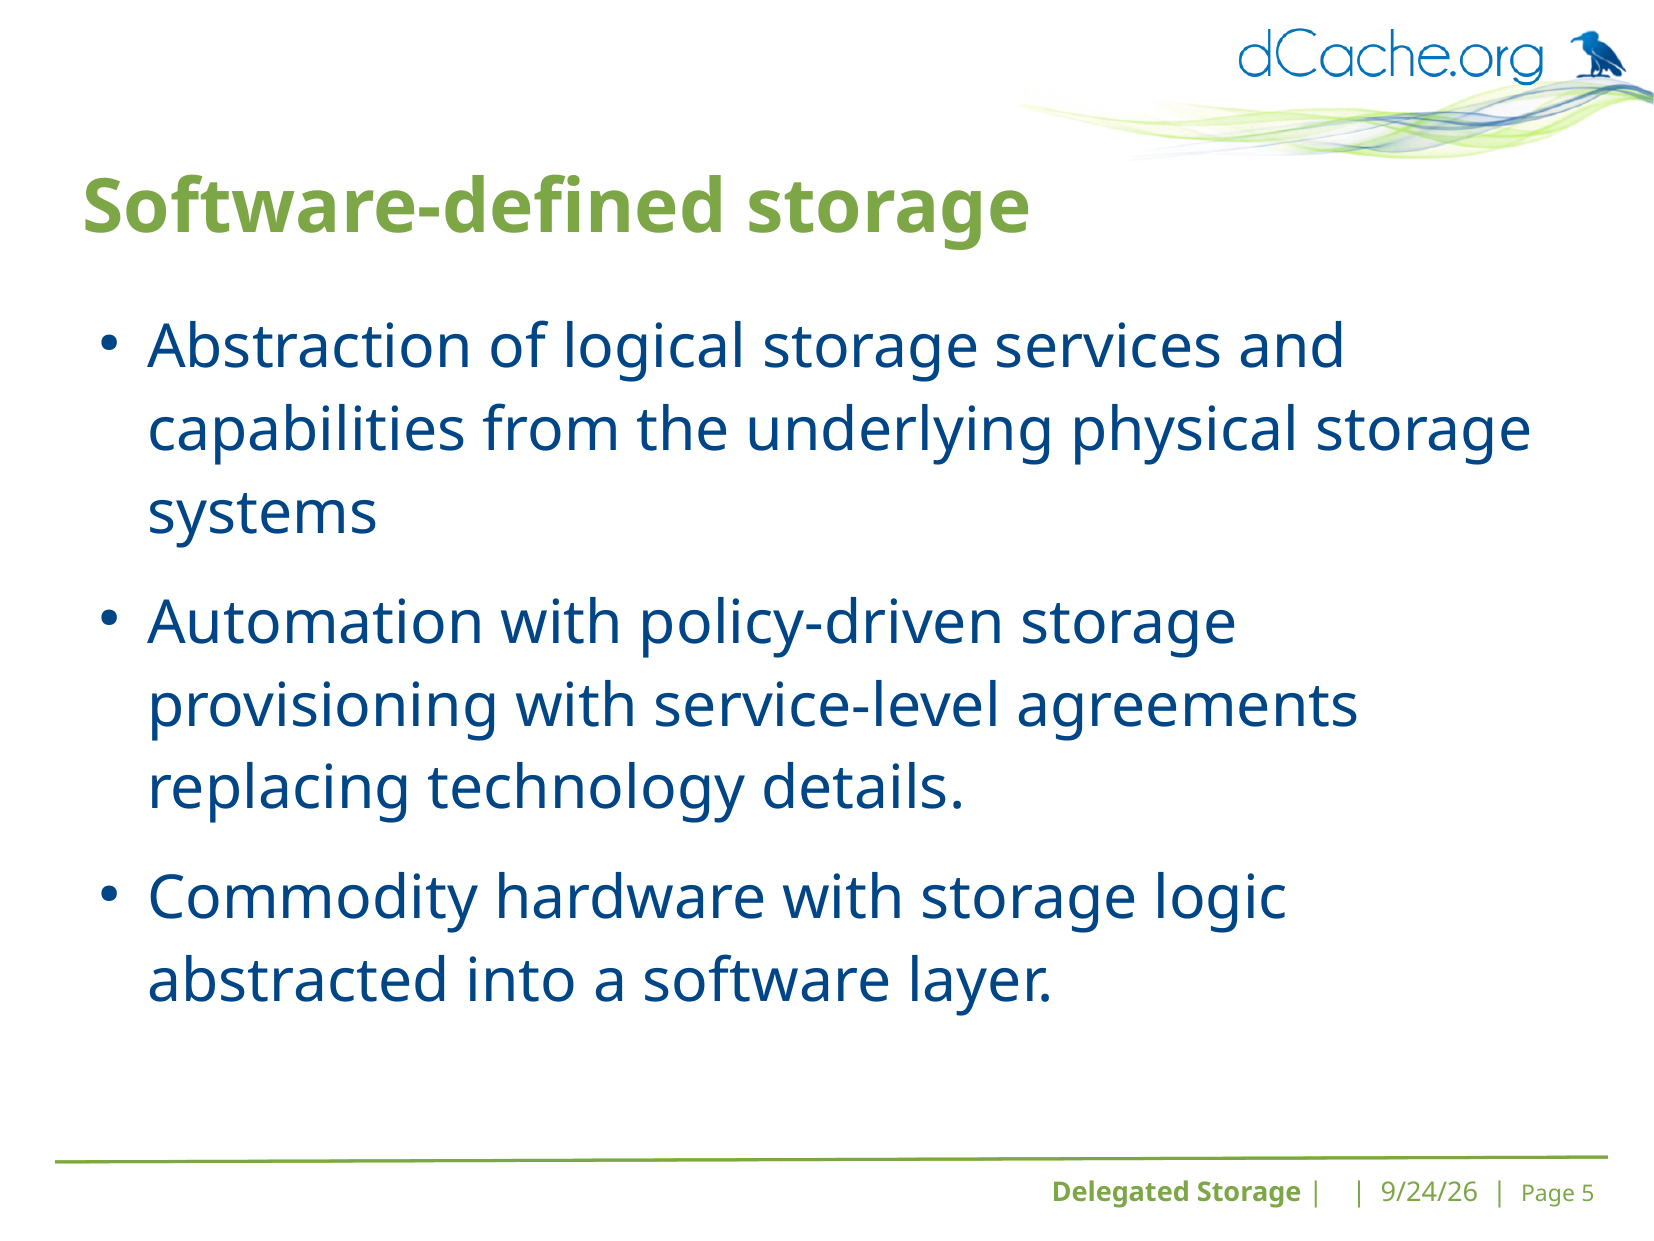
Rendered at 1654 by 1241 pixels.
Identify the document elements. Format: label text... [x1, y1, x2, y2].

list Abstraction of logical storage services and capabilities from the underlying physical storage systems Automation with policy-driven storage provisioning with service-level agreements replacing technology details. Commodity hardware with storage logic abstracted into a software layer. [82, 302, 1571, 1023]
picture [956, 16, 1654, 169]
title Software-defined storage [82, 126, 1605, 281]
